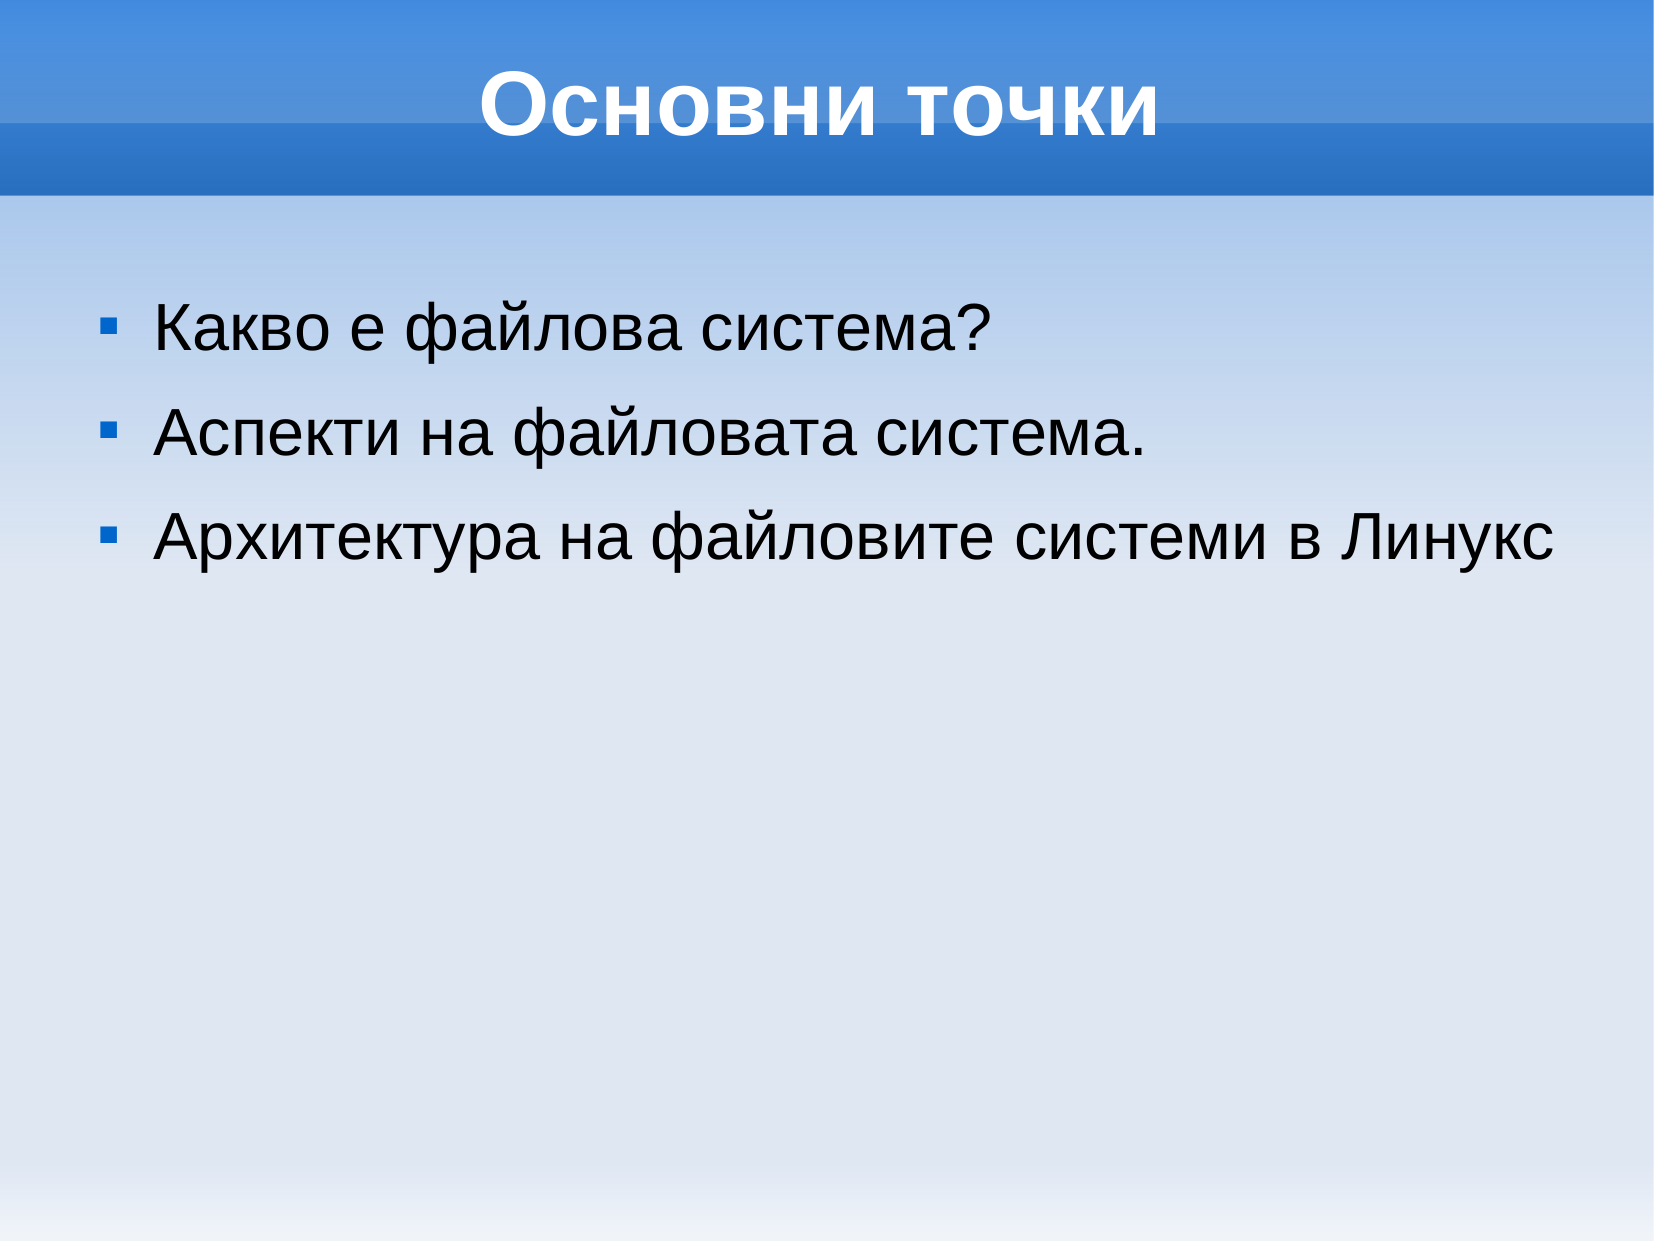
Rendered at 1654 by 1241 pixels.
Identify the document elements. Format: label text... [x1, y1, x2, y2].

title Основни точки [76, 0, 1565, 208]
list Какво е файлова система? Аспекти на файловата система. Архитектура на файловите системи в Линукс [82, 290, 1571, 1094]
picture [0, 0, 1654, 1241]
